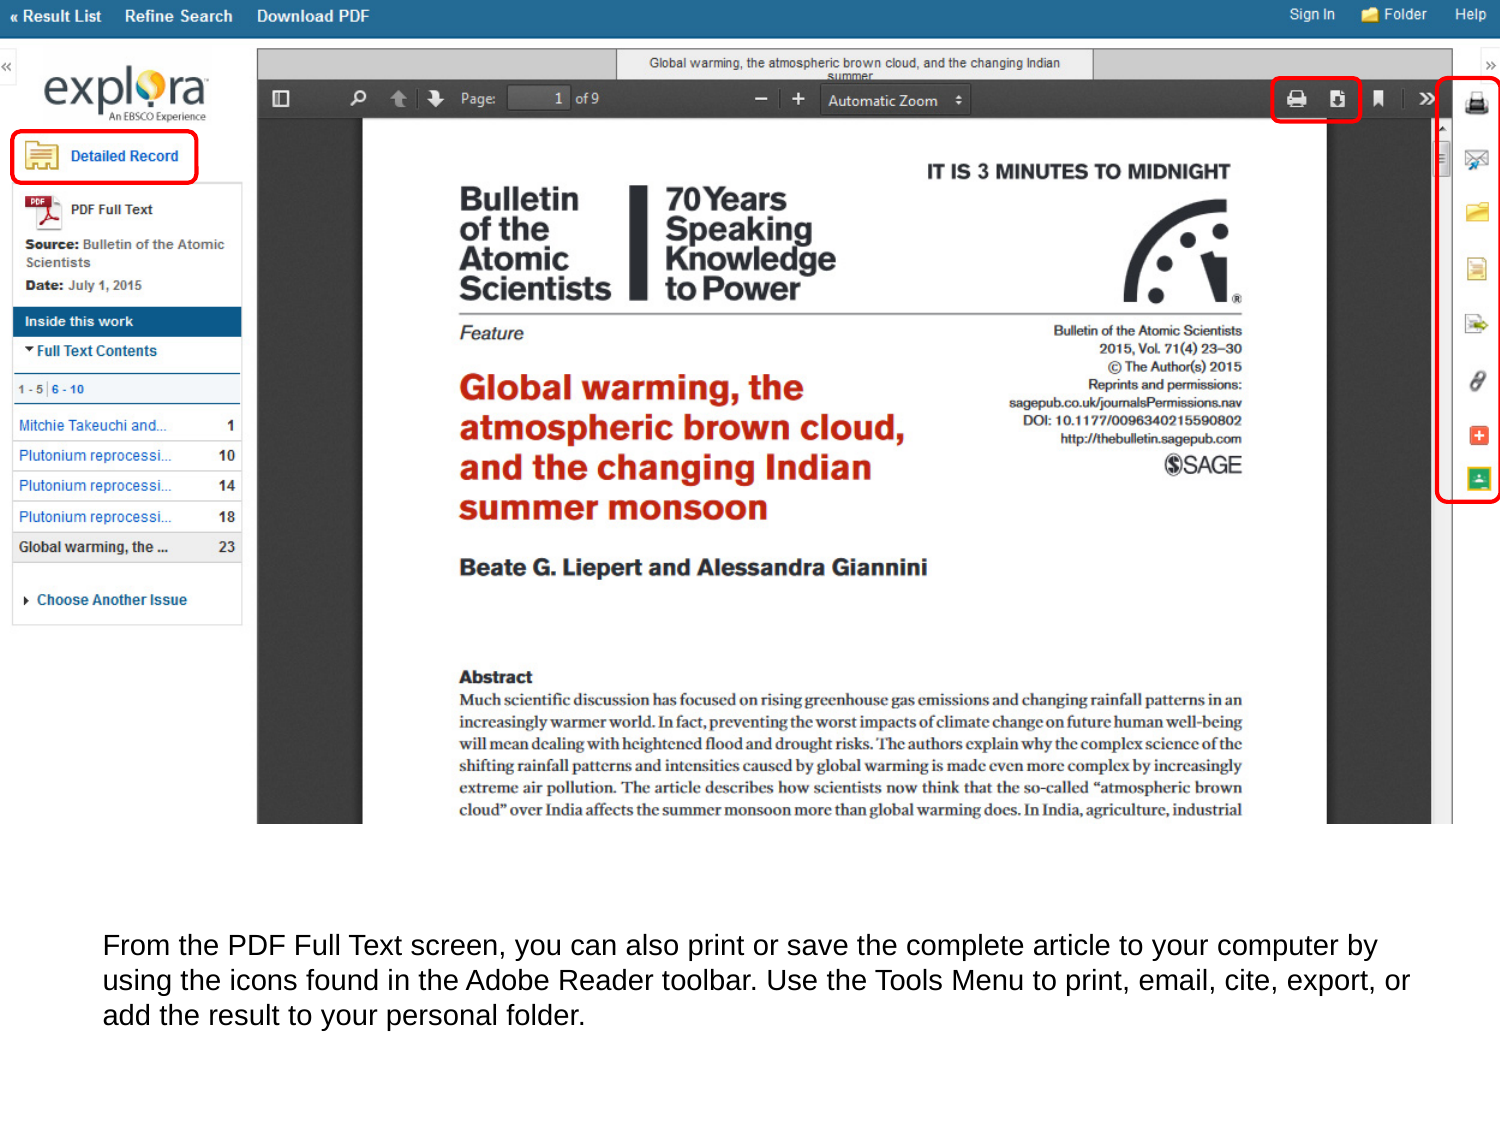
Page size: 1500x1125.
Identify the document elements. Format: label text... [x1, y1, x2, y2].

picture [0, 0, 1500, 824]
text_box From the PDF Full Text screen, you can also print or save the complete article to your computer by using the icons found in the Adobe Reader toolbar. Use the Tools Menu to print, email, cite, export, or add the result to your personal folder. [50, 919, 1449, 1039]
picture [1440, 81, 1498, 499]
